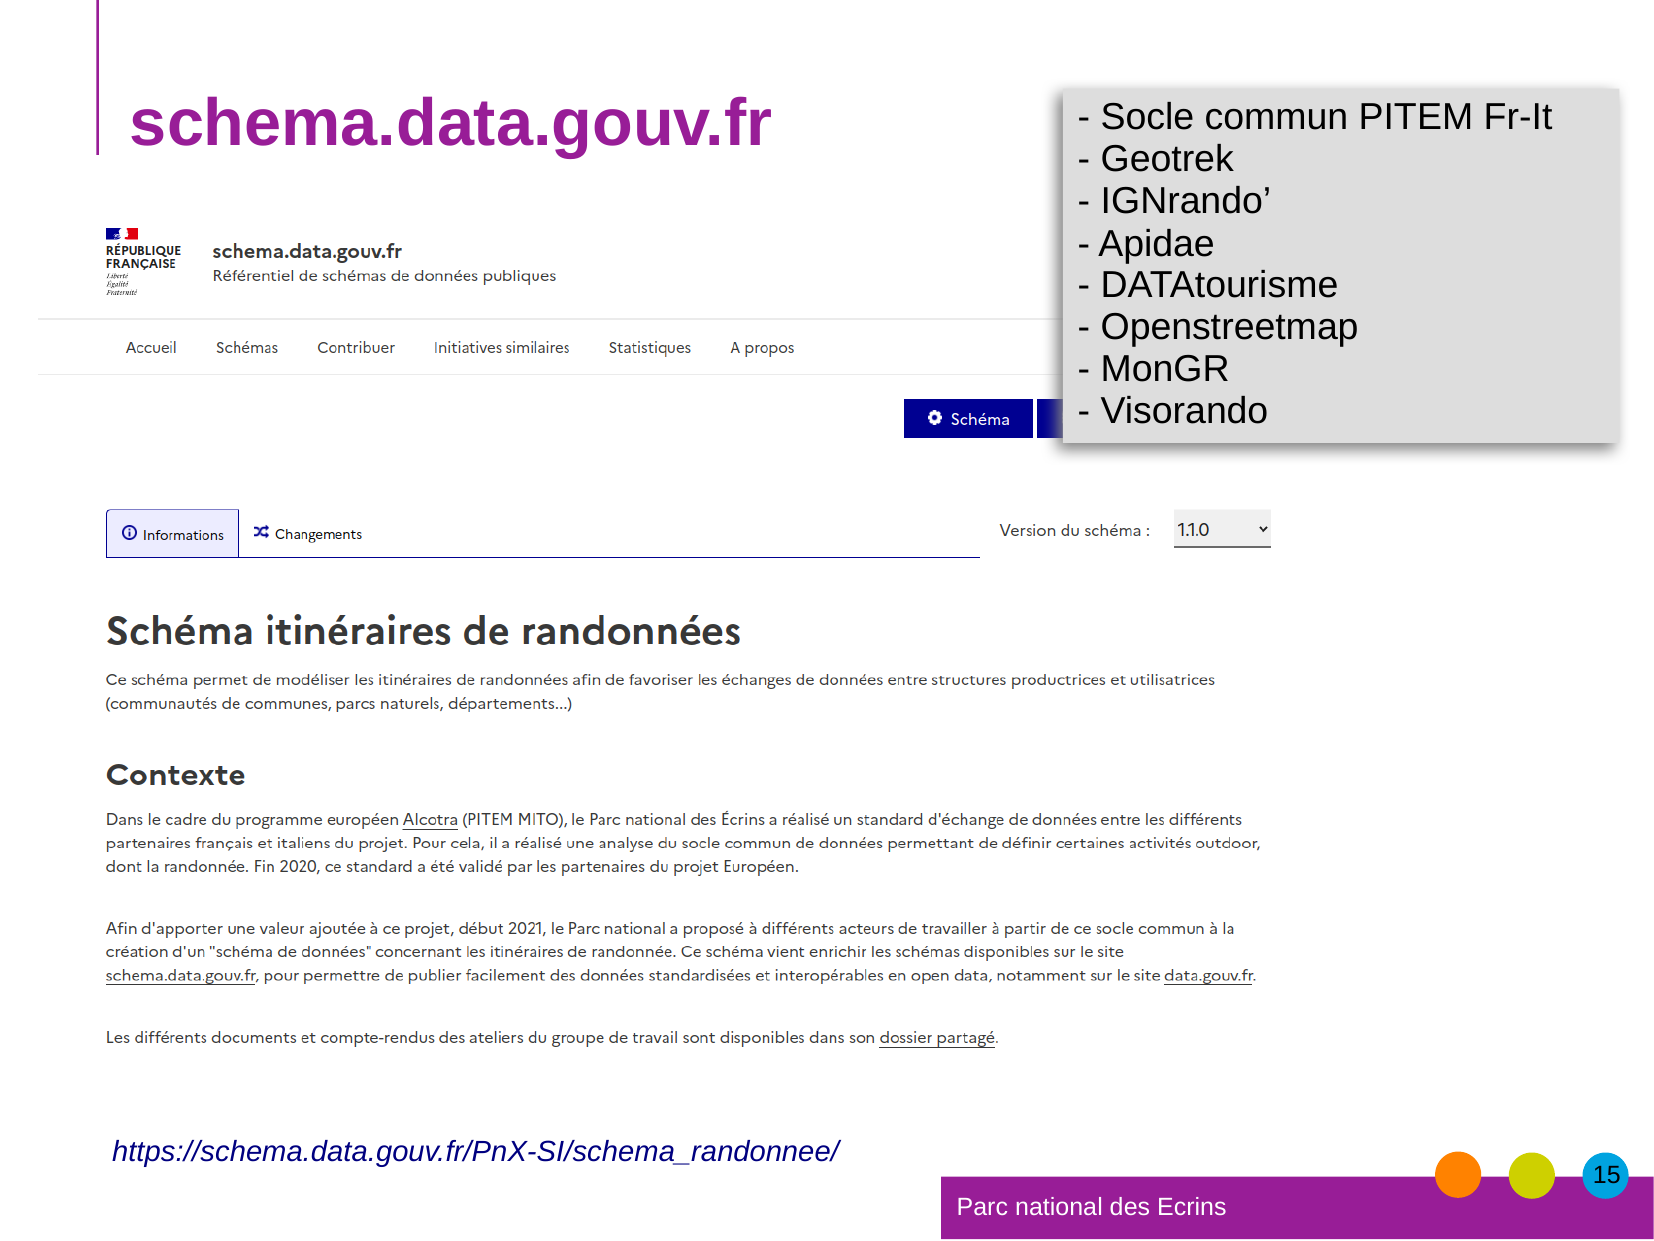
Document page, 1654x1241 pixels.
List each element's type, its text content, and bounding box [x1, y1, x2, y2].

picture [38, 206, 1329, 1082]
text_box - Socle commun PITEM Fr-It - Geotrek - IGNrando’ - Apidae - DATAtourisme - Openstreetmap - MonGR - Visorando [1062, 88, 1620, 443]
text_box https://schema.data.gouv.fr/PnX-SI/schema_randonnee/ [97, 1127, 888, 1176]
title schema.data.gouv.fr [129, 11, 1619, 160]
